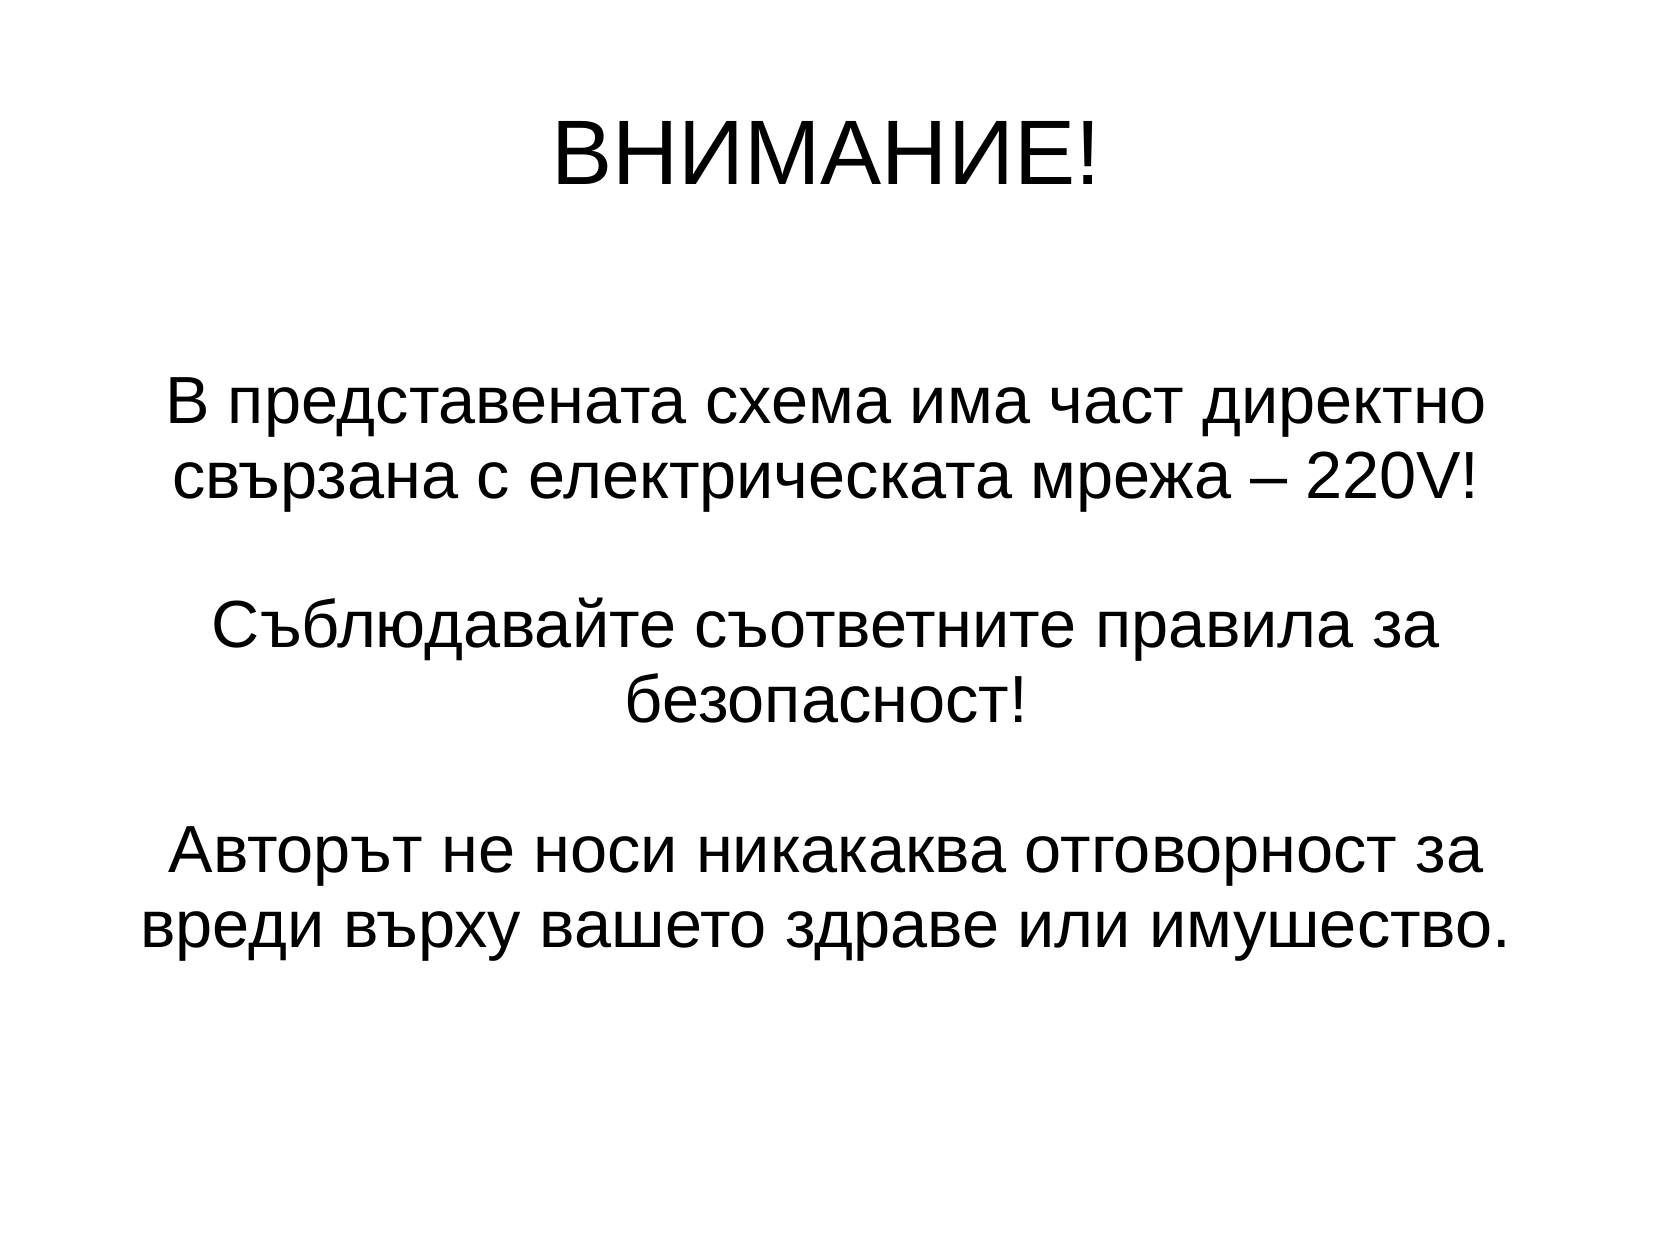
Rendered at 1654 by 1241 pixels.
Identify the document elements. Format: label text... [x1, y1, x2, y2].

subtitle В представената схема има част директно свързана с електрическата мрежа – 220V! Съблюдавайте съответните правила за безопасност! Авторът не носи никакаква отговорност за вреди върху вашето здраве или имушество. [82, 297, 1571, 1102]
title ВНИМАНИЕ! [82, 56, 1571, 250]
